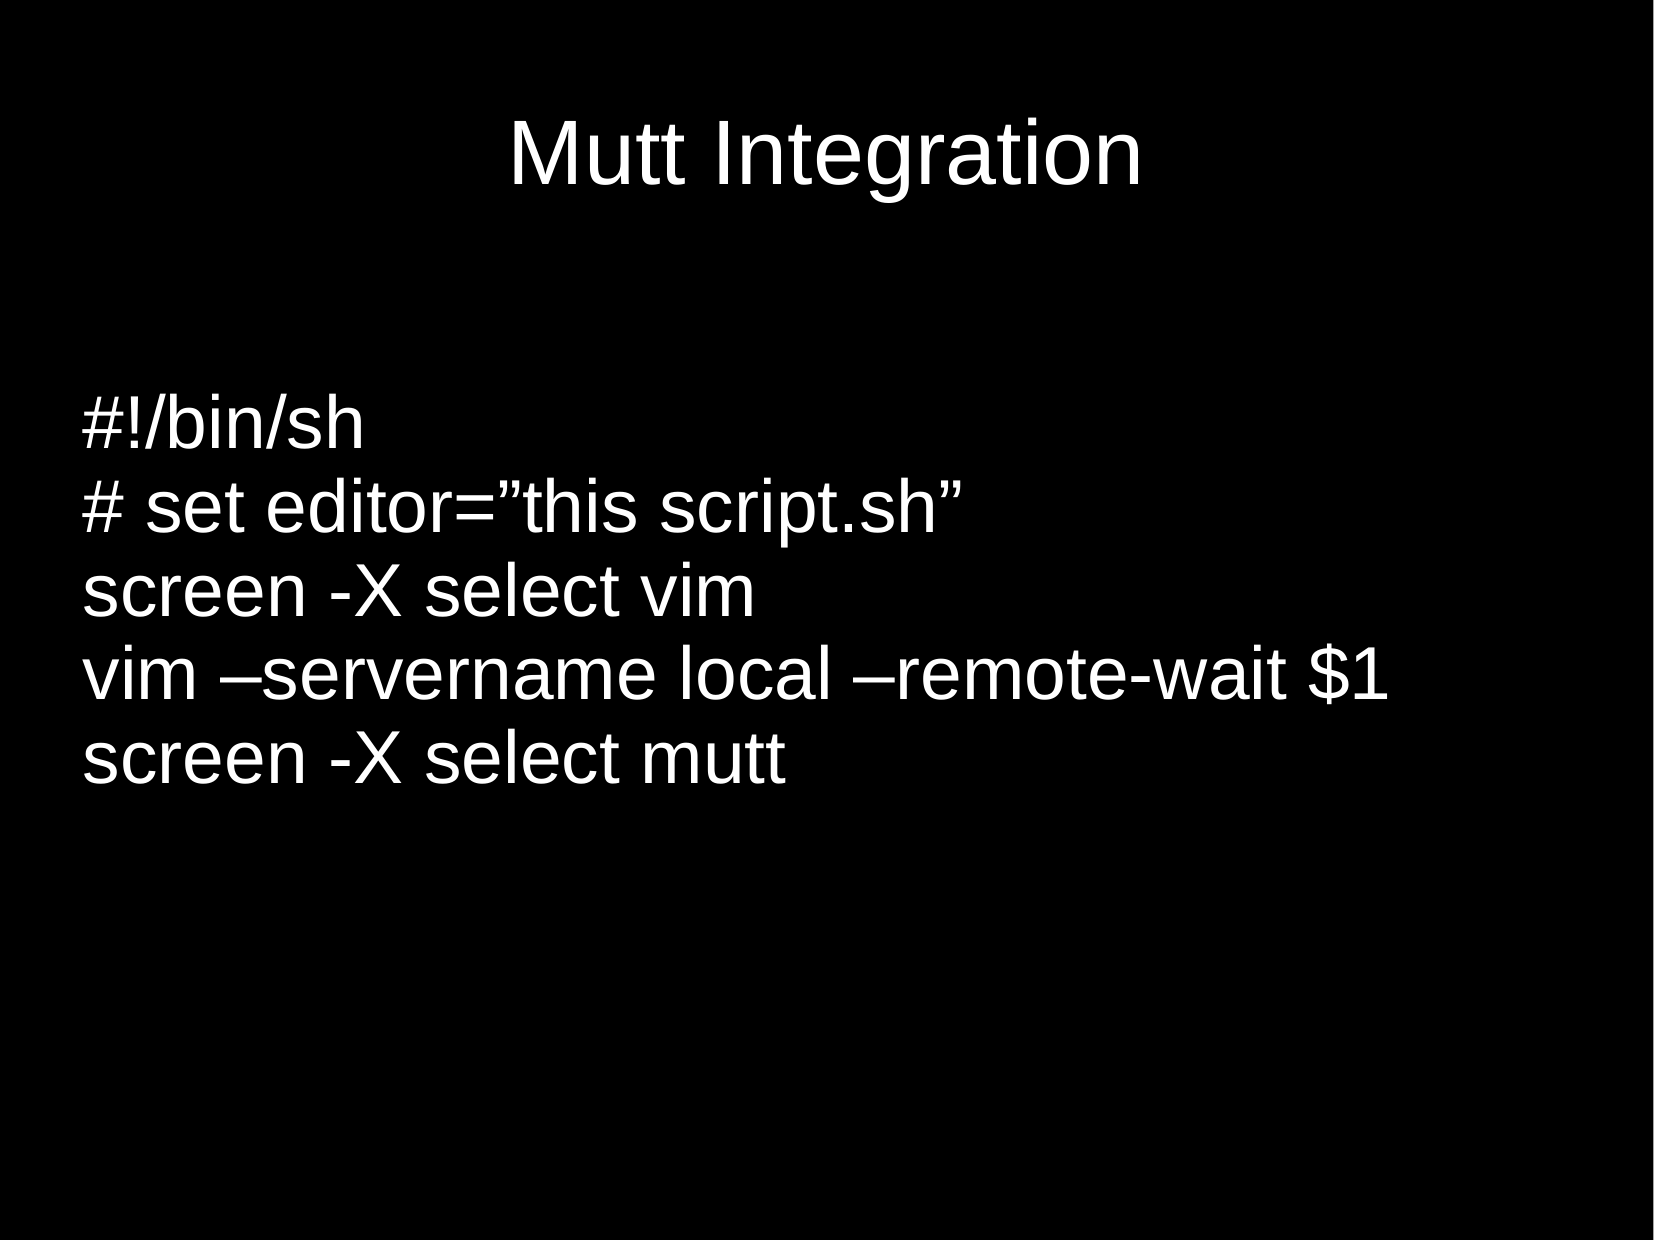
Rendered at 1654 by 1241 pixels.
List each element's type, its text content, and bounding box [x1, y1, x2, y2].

title Mutt Integration [82, 56, 1571, 250]
title #!/bin/sh # set editor=”this script.sh” screen -X select vim vim –servername local –remote-wait $1 screen -X select mutt [82, 380, 1571, 800]
